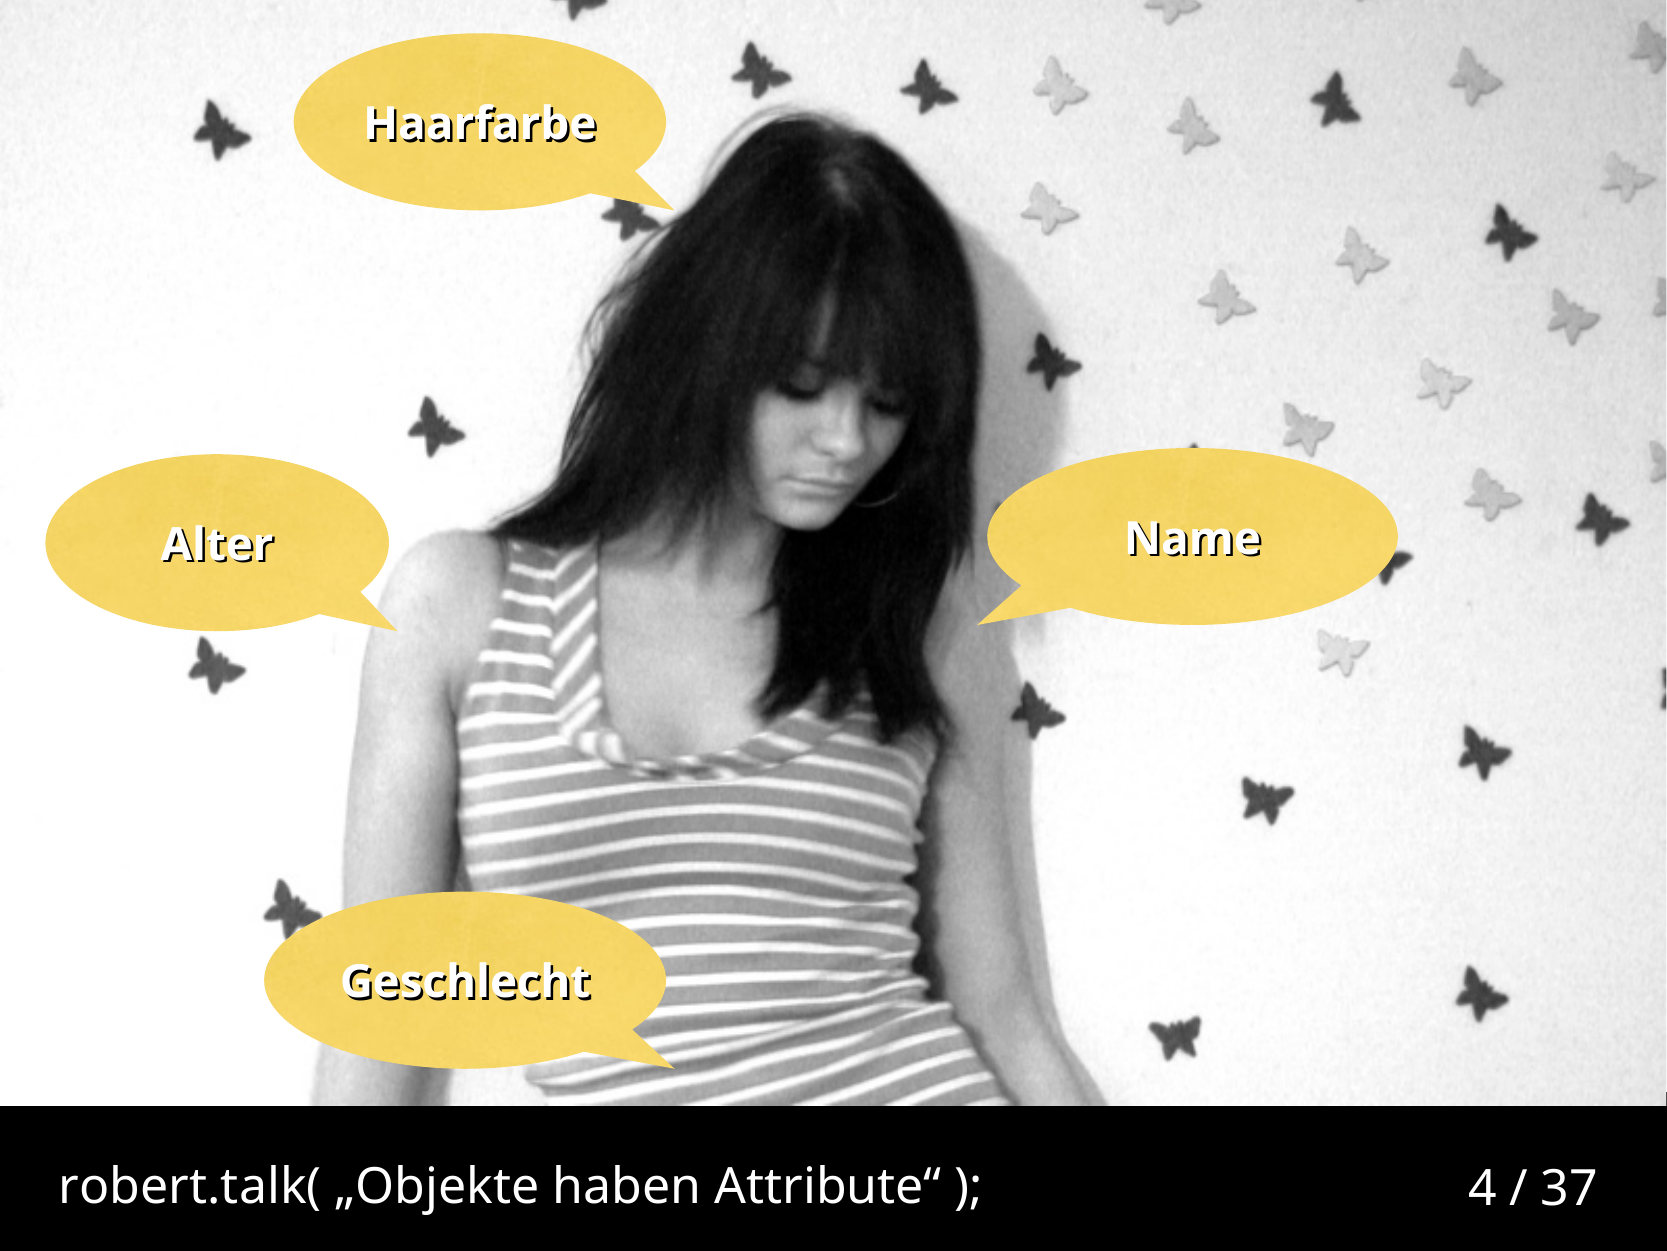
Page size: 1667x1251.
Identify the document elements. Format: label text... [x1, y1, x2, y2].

text_box Haarfarbe [293, 33, 675, 211]
text_box robert.talk( „Objekte haben Attribute“ ); [44, 1142, 1550, 1226]
text_box Name [977, 447, 1398, 626]
picture [0, 0, 1667, 1106]
text_box Alter [45, 454, 398, 632]
text_box Geschlecht [264, 891, 675, 1069]
